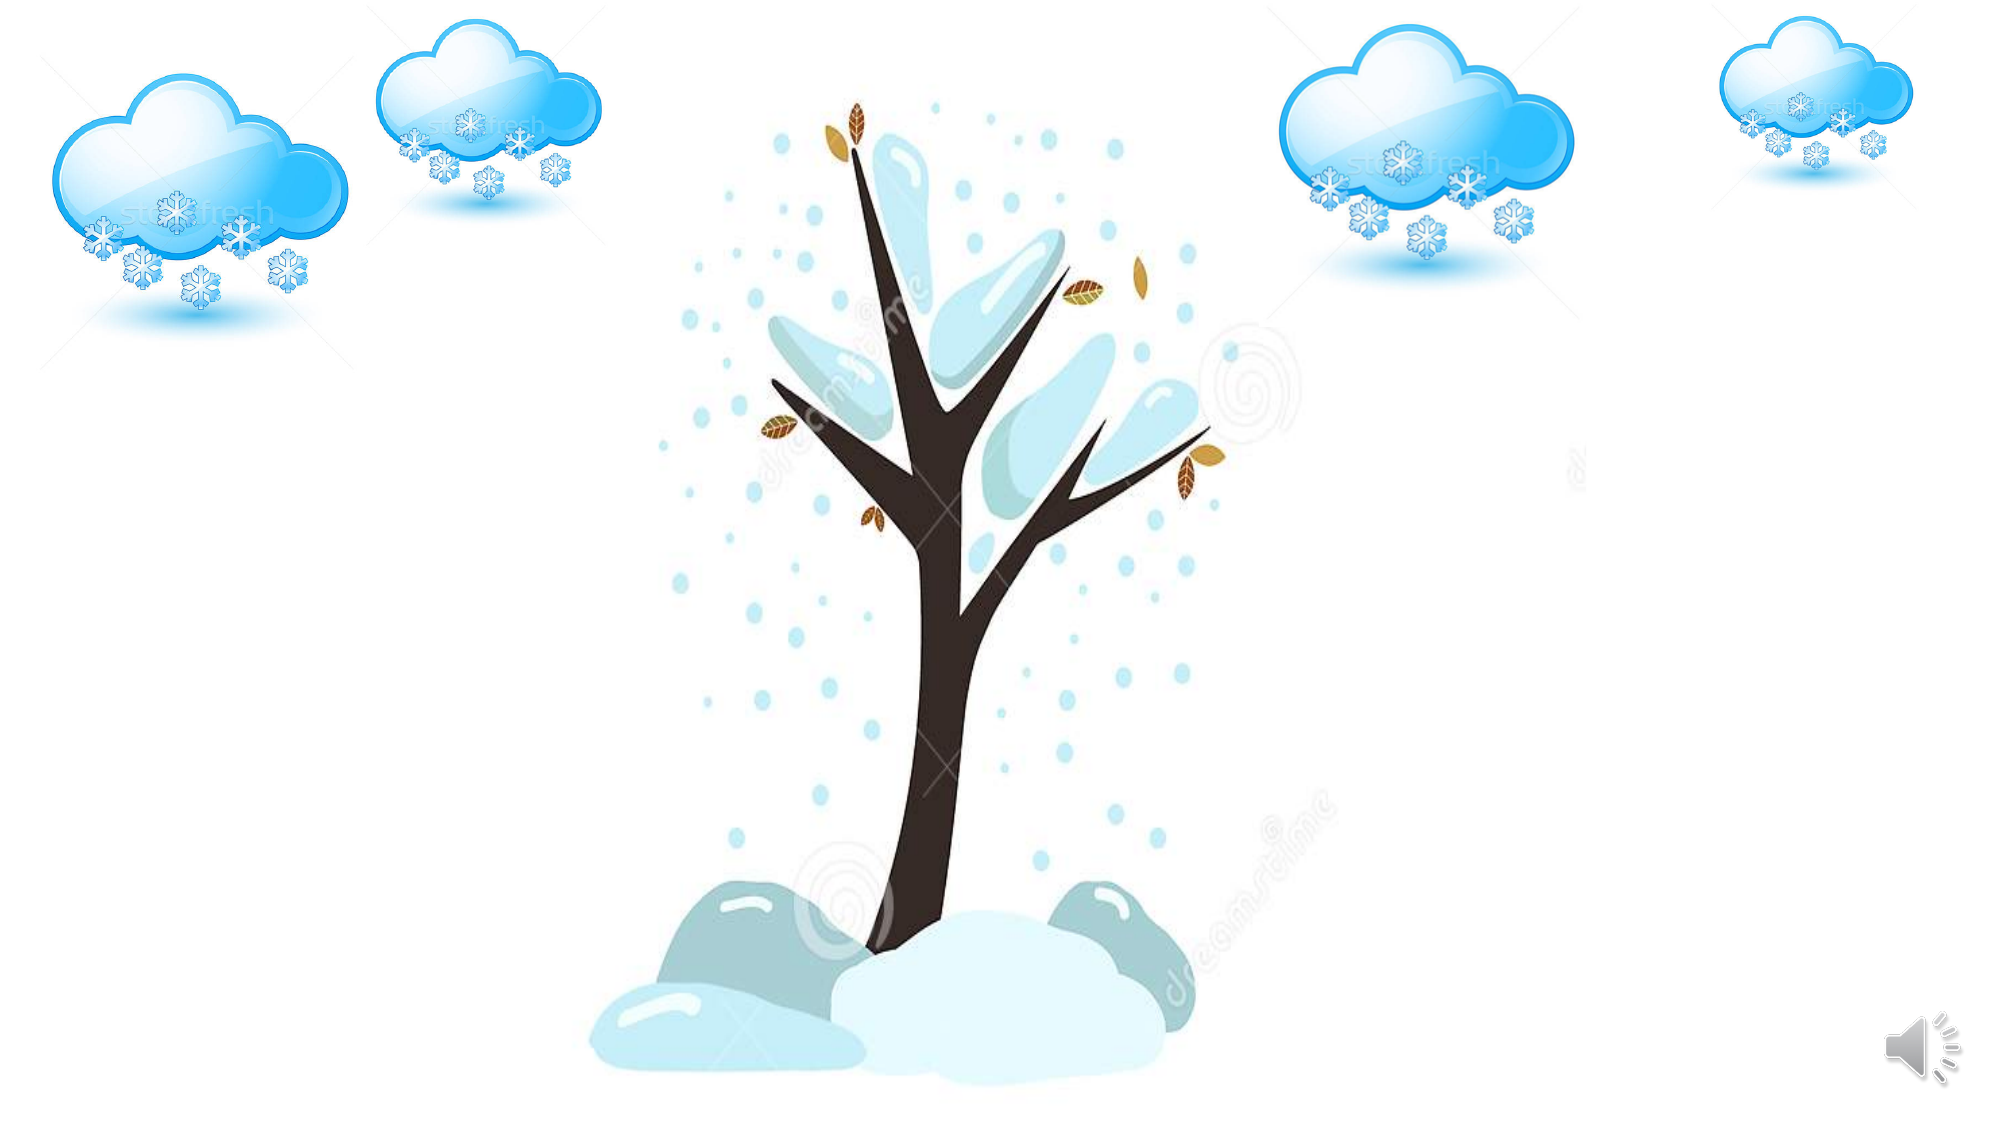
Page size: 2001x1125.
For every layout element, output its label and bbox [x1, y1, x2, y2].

picture [1706, 0, 1921, 215]
picture [1884, 1009, 1965, 1090]
picture [32, 0, 1587, 1125]
